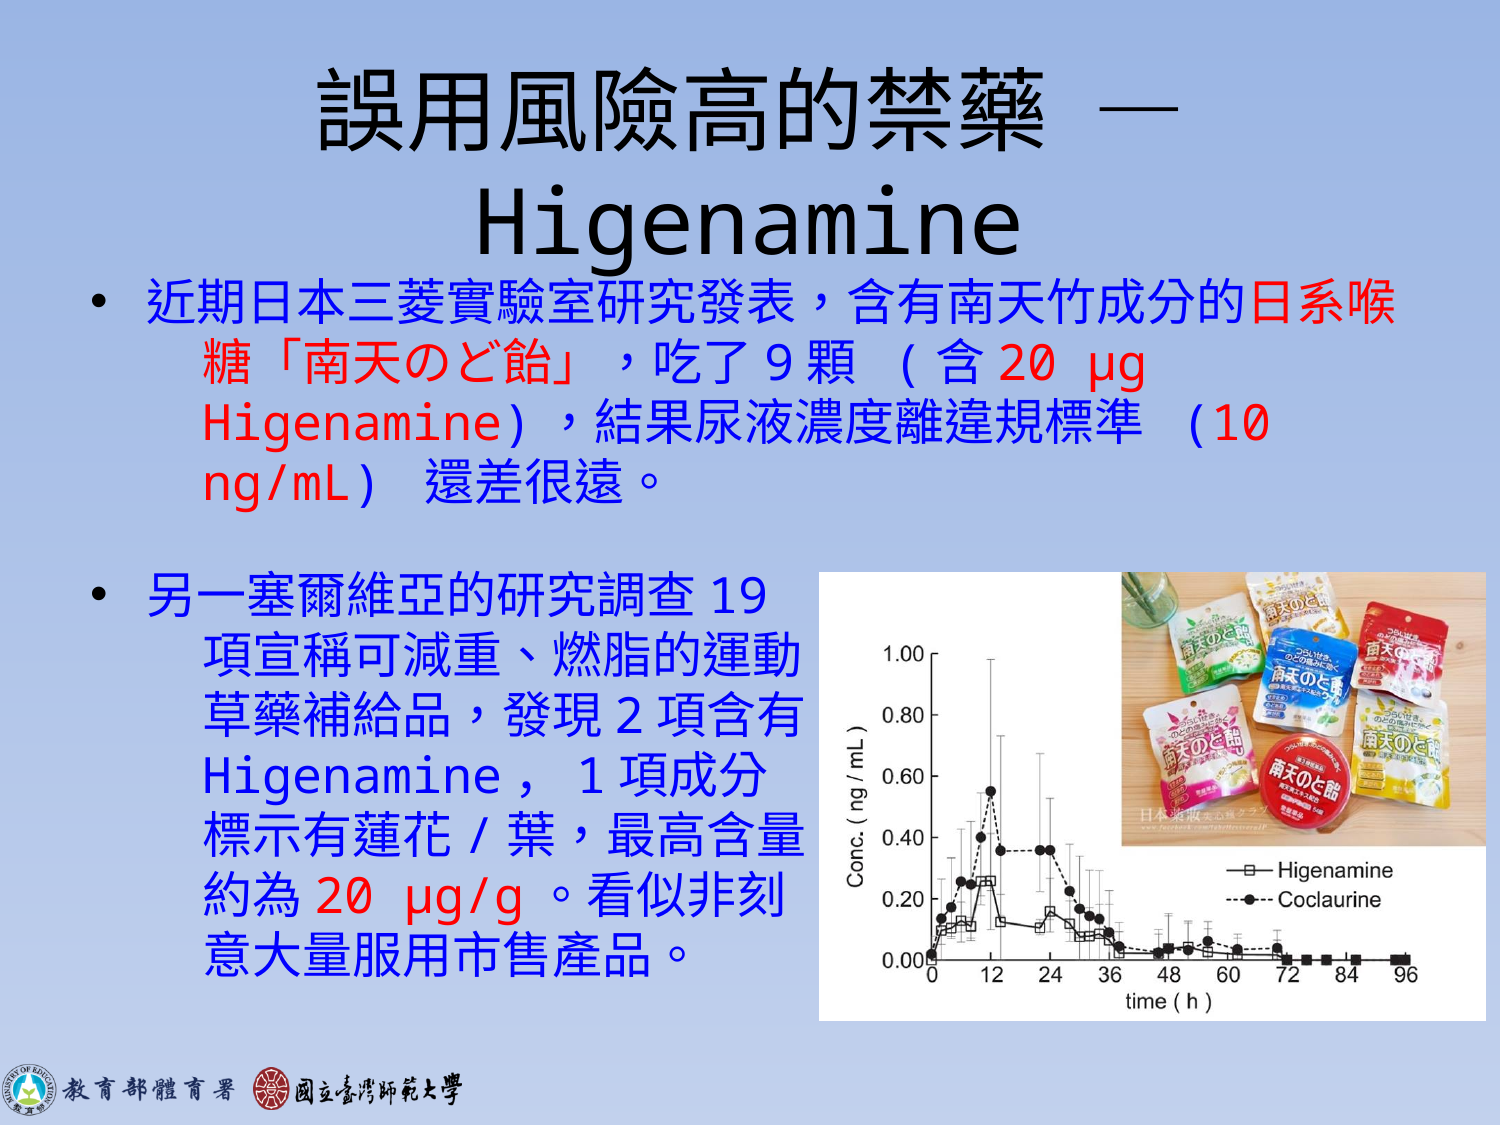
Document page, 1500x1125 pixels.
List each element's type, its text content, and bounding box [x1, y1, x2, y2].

picture [833, 572, 1486, 1021]
text_box 另一塞爾維亞的研究調查19項宣稱可減重、燃脂的運動草藥補給品，發現2項含有Higenamine，1項成分標示有蓮花/葉，最高含量約為20 μg/g。看似非刻意大量服用市售產品。 [75, 556, 833, 1125]
title 誤用風險高的禁藥 — Higenamine [75, 45, 1426, 233]
list 近期日本三菱實驗室研究發表，含有南天竹成分的日系喉糖「南天のど飴」，吃了9顆 (含20 μg Higenamine)，結果尿液濃度離違規標準 (10 ng/mL) 還差很遠。 [75, 262, 1426, 572]
